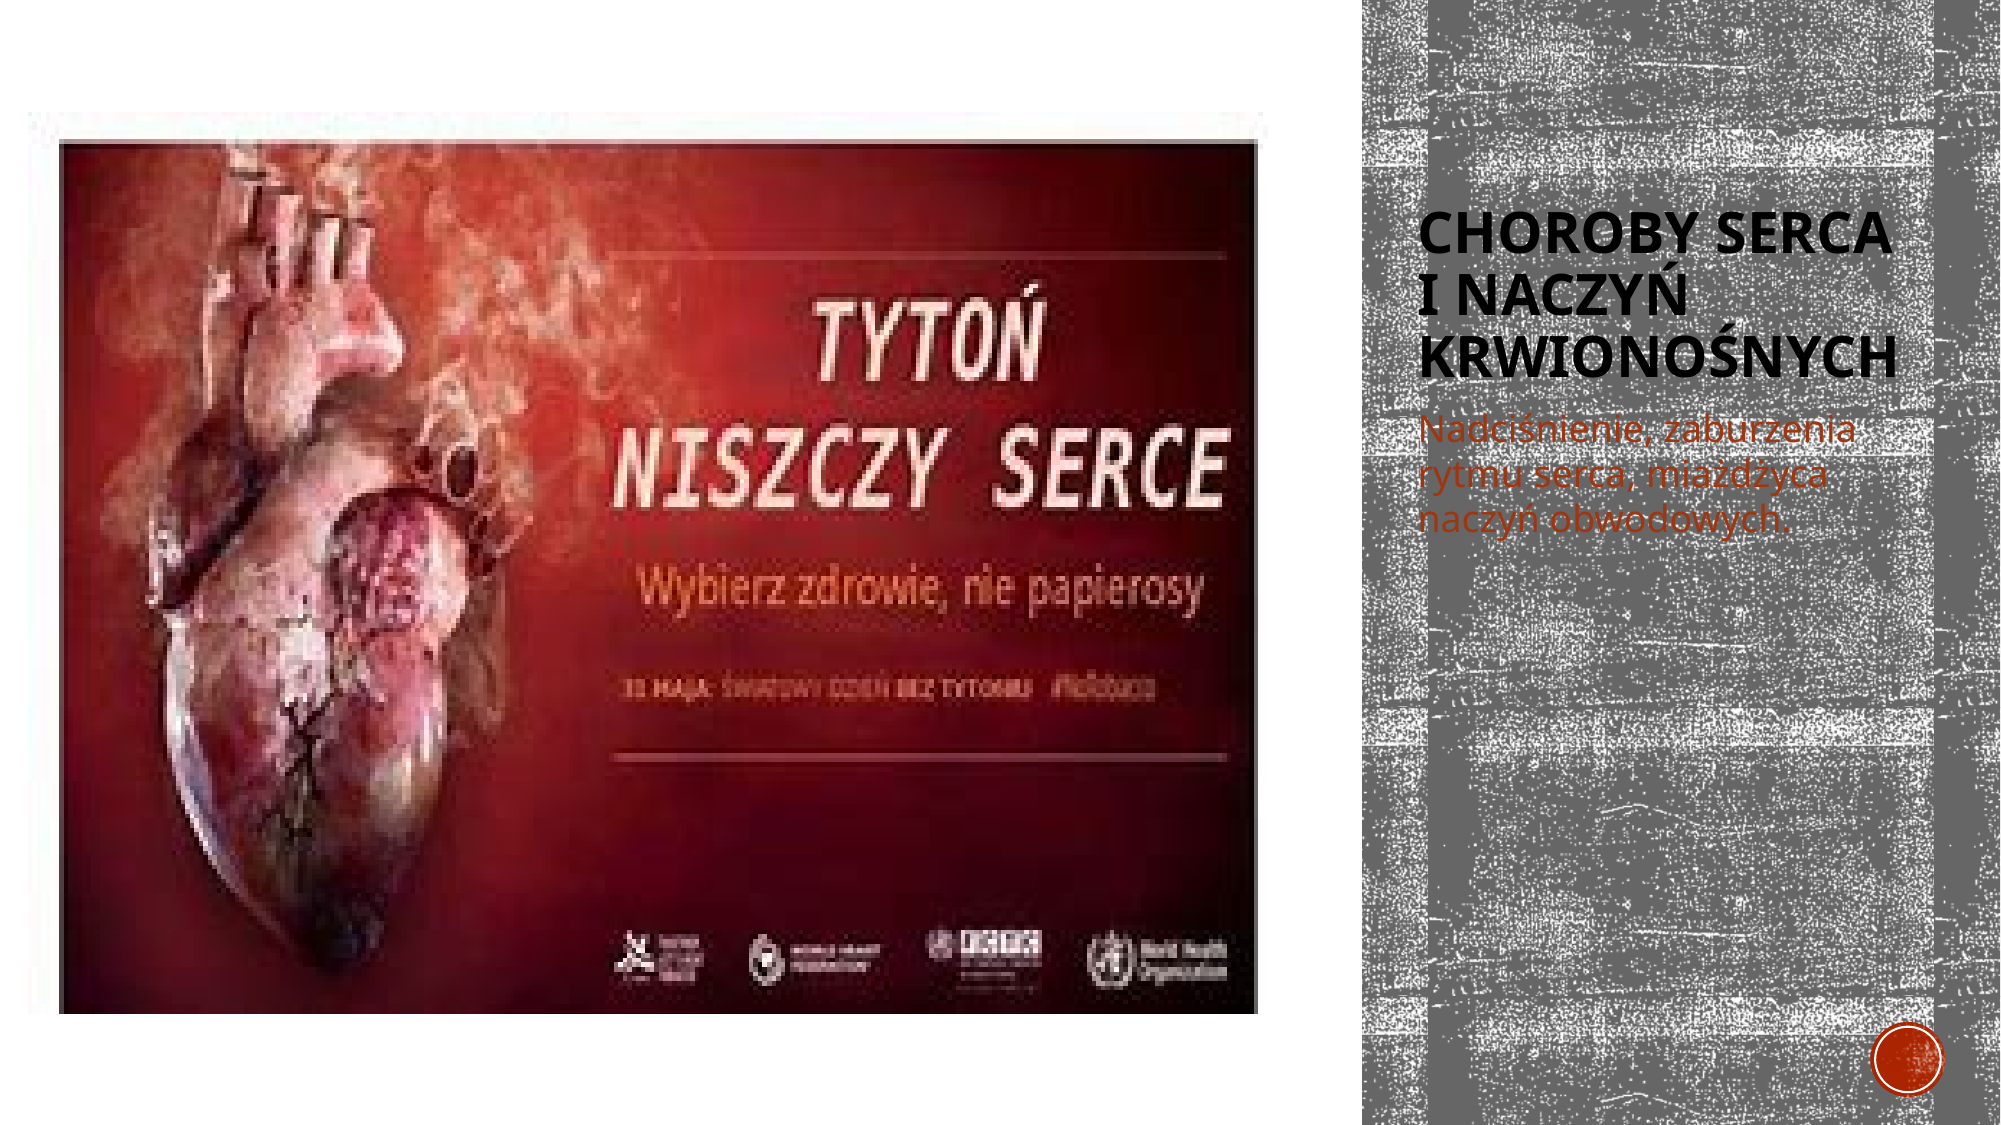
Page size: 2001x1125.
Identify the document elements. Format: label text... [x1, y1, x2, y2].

picture [28, 112, 1268, 1014]
list Nadciśnienie, zaburzenia rytmu serca, miażdżyca naczyń obwodowych. [1402, 397, 1928, 938]
title Choroby serca i naczyń krwionośnych [1402, 112, 1928, 397]
